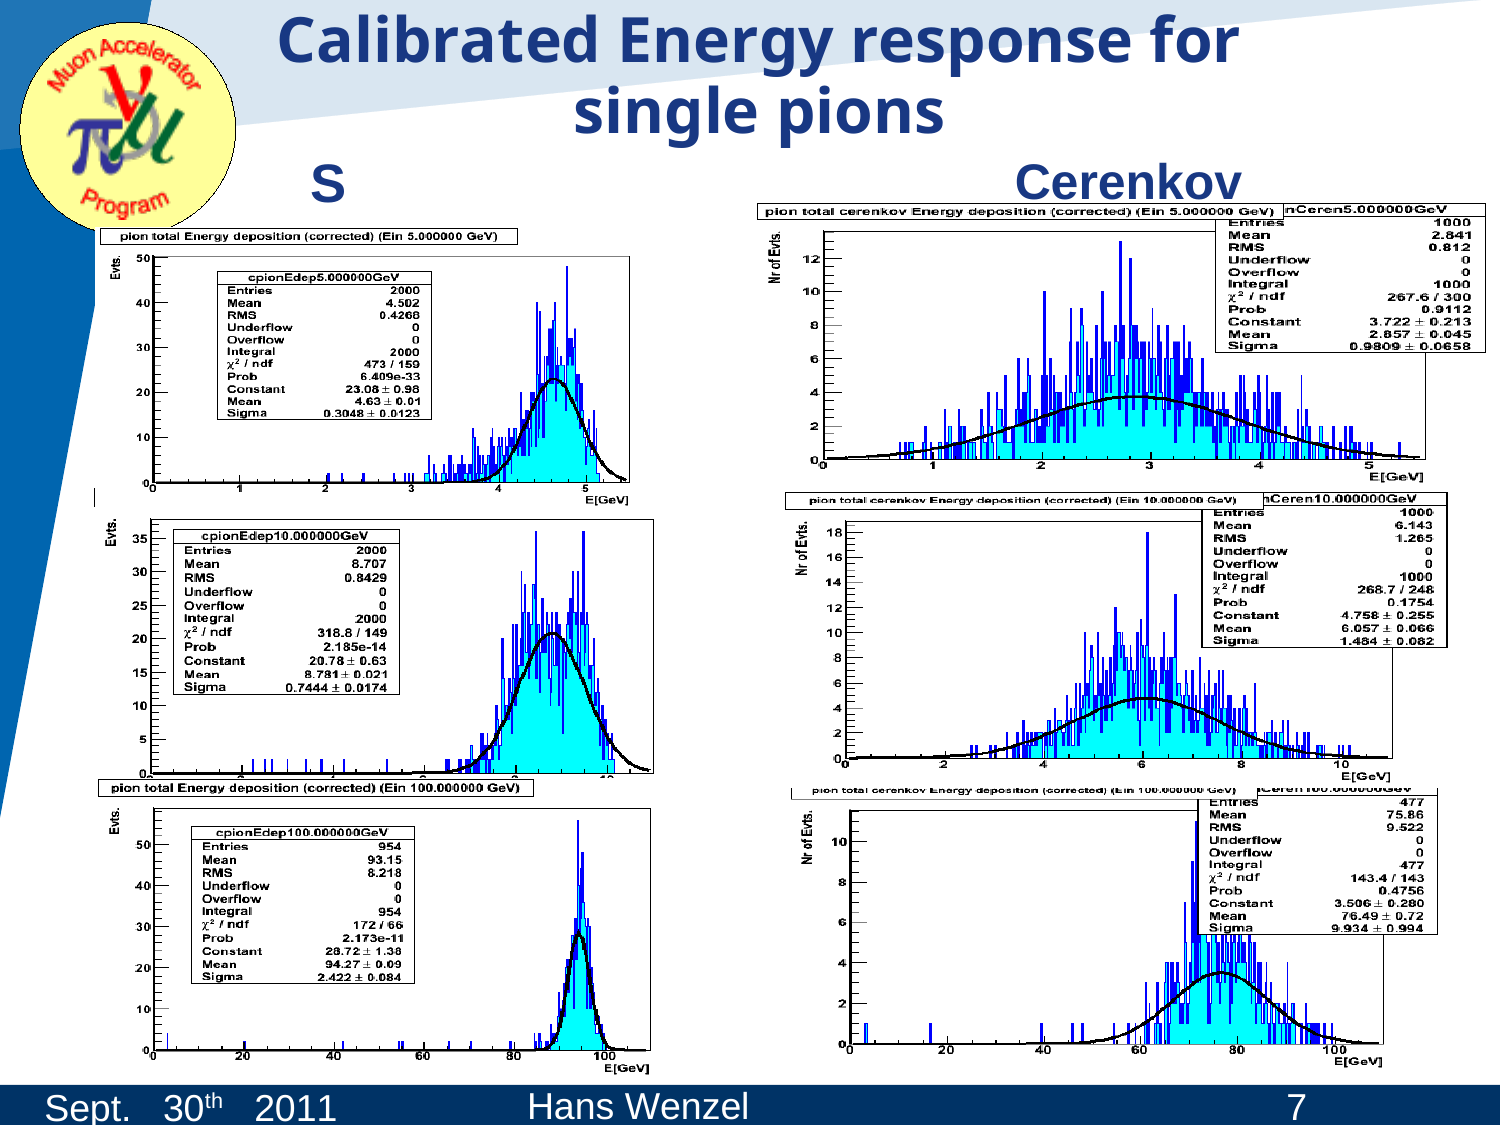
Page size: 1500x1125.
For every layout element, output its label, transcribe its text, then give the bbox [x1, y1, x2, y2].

picture [89, 227, 717, 1080]
picture [779, 491, 1461, 1073]
title Calibrated Energy response for single pions [167, 0, 1335, 156]
picture [750, 202, 1500, 488]
text_box S [295, 149, 362, 247]
text_box Cerenkov [999, 149, 1258, 217]
picture [47, 39, 201, 220]
